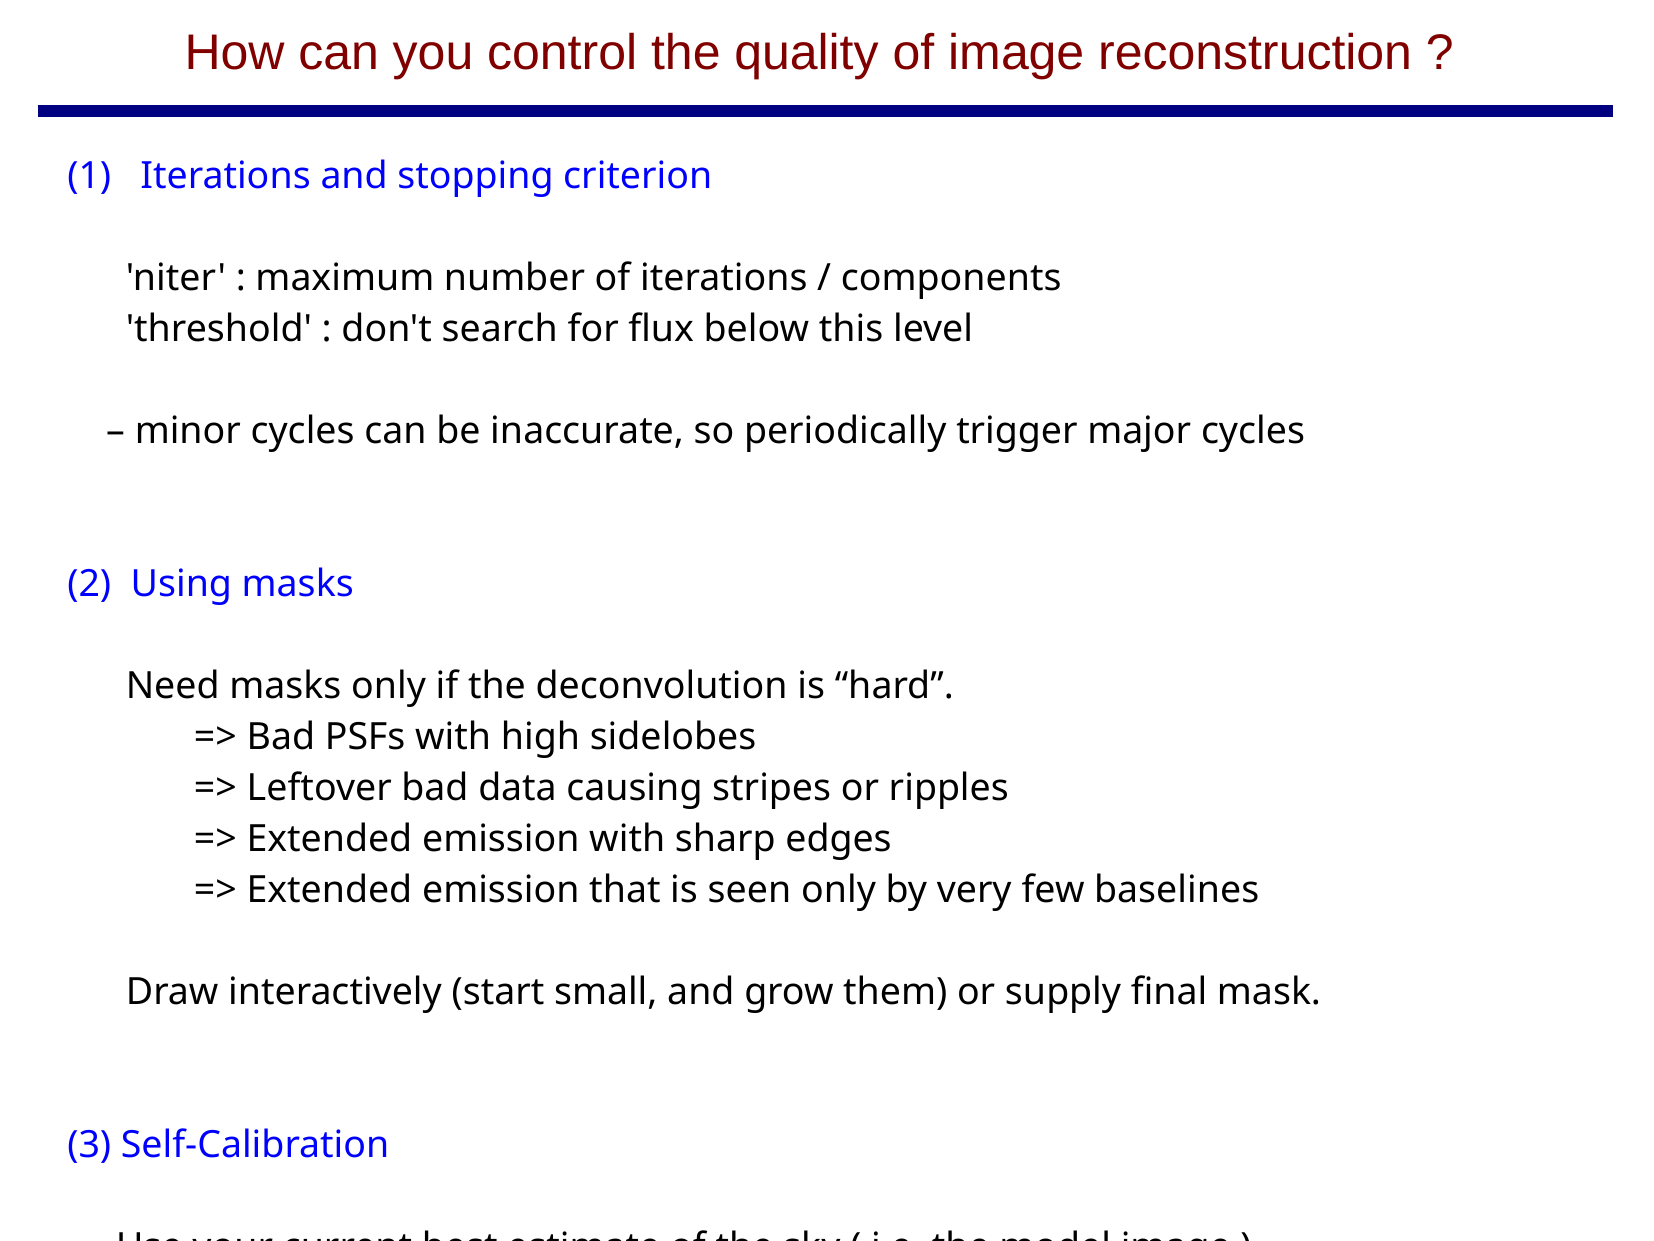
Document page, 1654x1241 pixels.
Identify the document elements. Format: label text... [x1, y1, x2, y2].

title How can you control the quality of image reconstruction ? [82, 15, 1571, 89]
text_box (1) Iterations and stopping criterion 'niter' : maximum number of iterations / components 'threshold' : don't search for flux below this level – minor cycles can be inaccurate, so periodically trigger major cycles (2) Using masks Need masks only if the deconvolution is “hard”. => Bad PSFs with high sidelobes => Leftover bad data causing stripes or ripples => Extended emission with sharp edges => Extended emission that is seen only by very few baselines Draw interactively (start small, and grow them) or supply final mask. (3) Self-Calibration Use your current best estimate of the sky ( i.e. the model image ) to get new antenna gain solutions. Apply, Image again and repeat. [52, 141, 1609, 1223]
